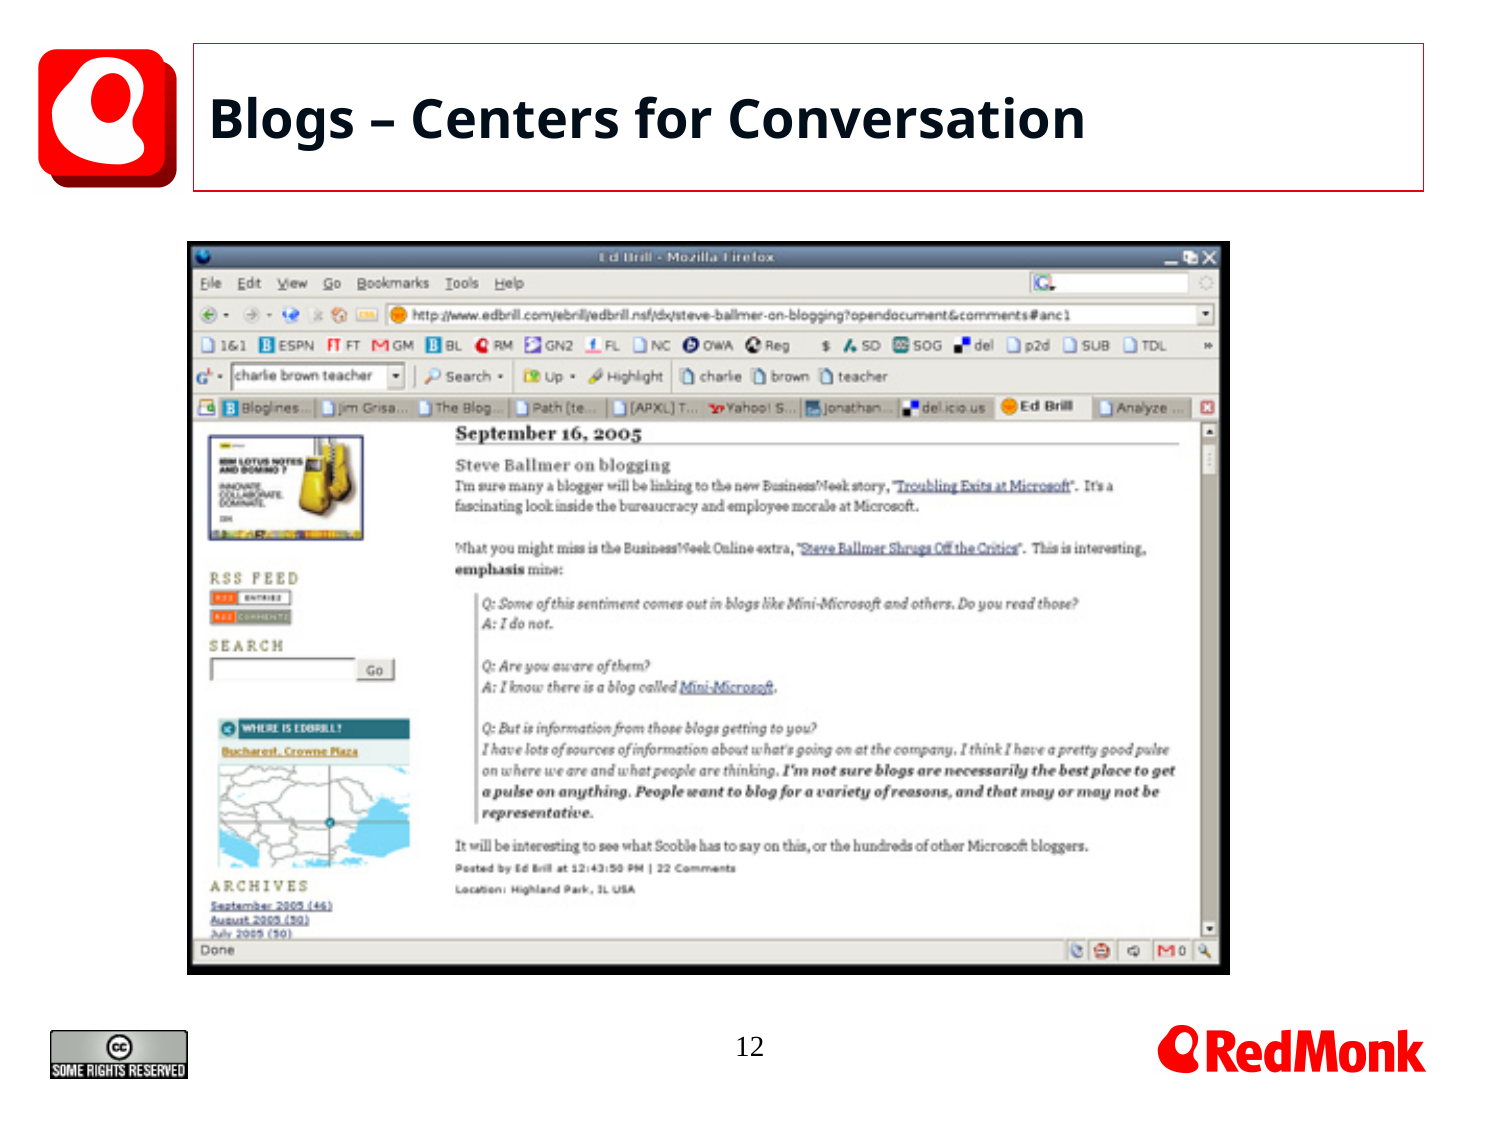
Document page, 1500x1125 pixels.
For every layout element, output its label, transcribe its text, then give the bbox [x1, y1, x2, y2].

picture [1151, 1023, 1433, 1075]
picture [50, 1030, 188, 1079]
title Blogs – Centers for Conversation [193, 43, 1424, 191]
picture [187, 241, 1230, 976]
picture [33, 42, 183, 197]
